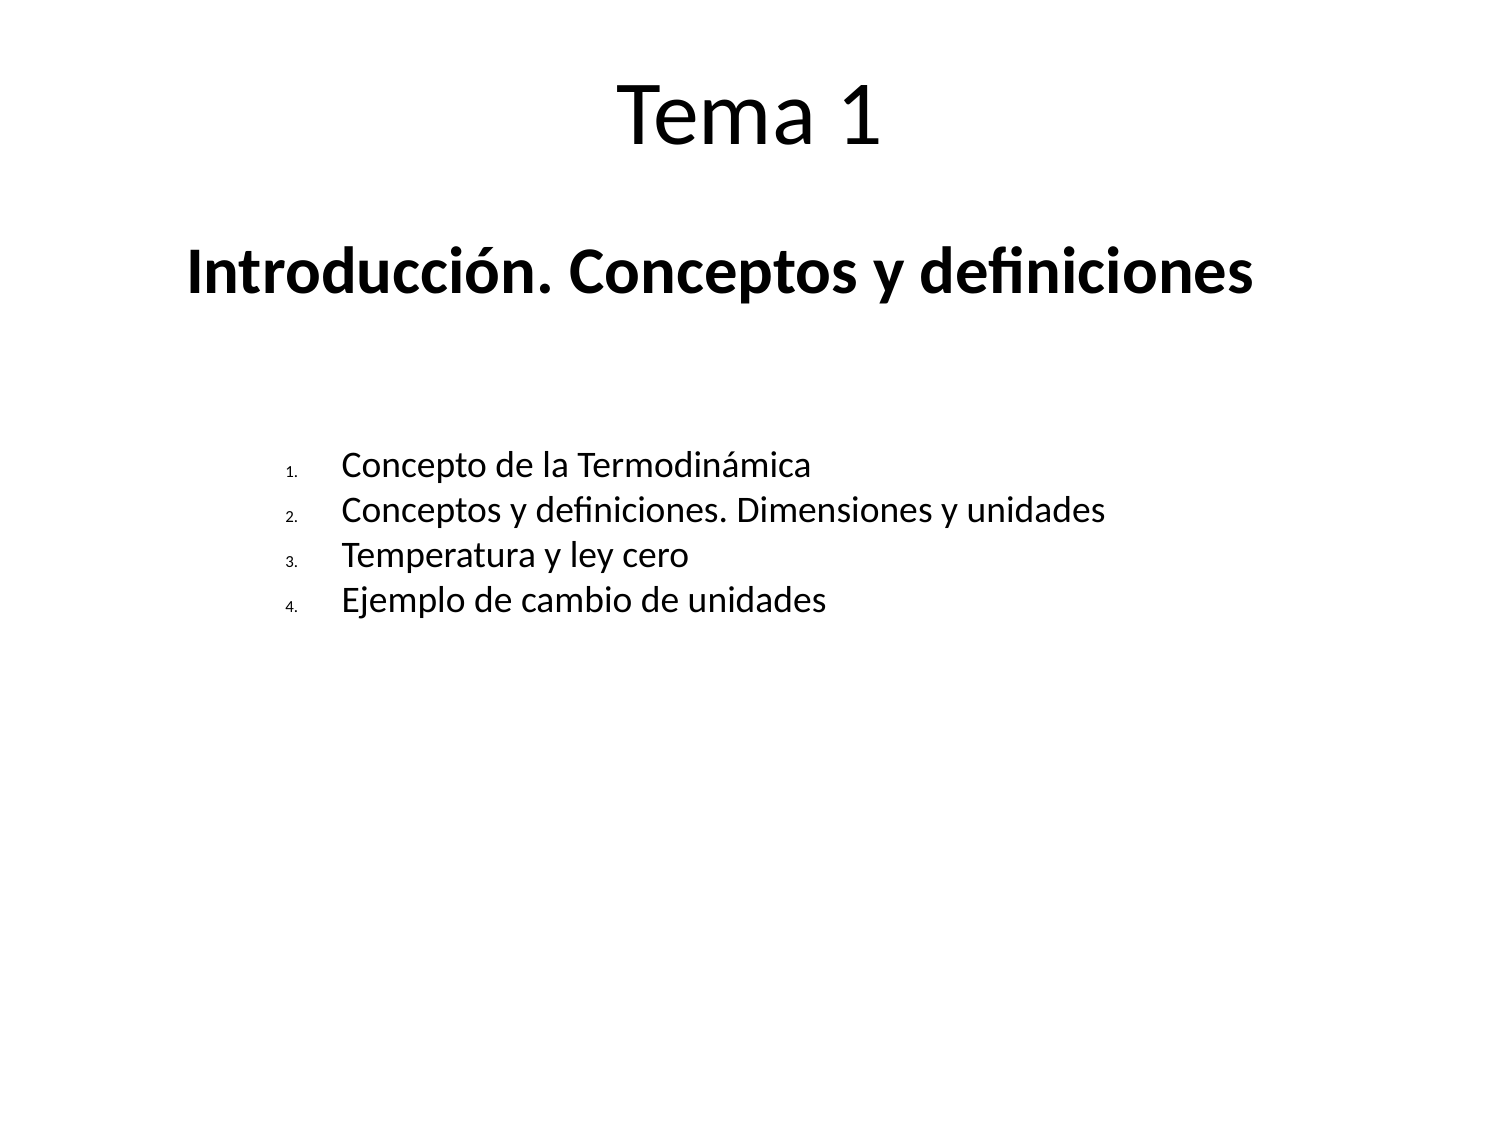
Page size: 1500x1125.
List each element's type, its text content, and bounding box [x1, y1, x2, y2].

text_box Concepto de la Termodinámica Conceptos y definiciones. Dimensiones y unidades Temperatura y ley cero Ejemplo de cambio de unidades [270, 432, 1122, 628]
list Introducción. Conceptos y definiciones [171, 219, 1376, 350]
title Tema 1 [75, 45, 1425, 233]
